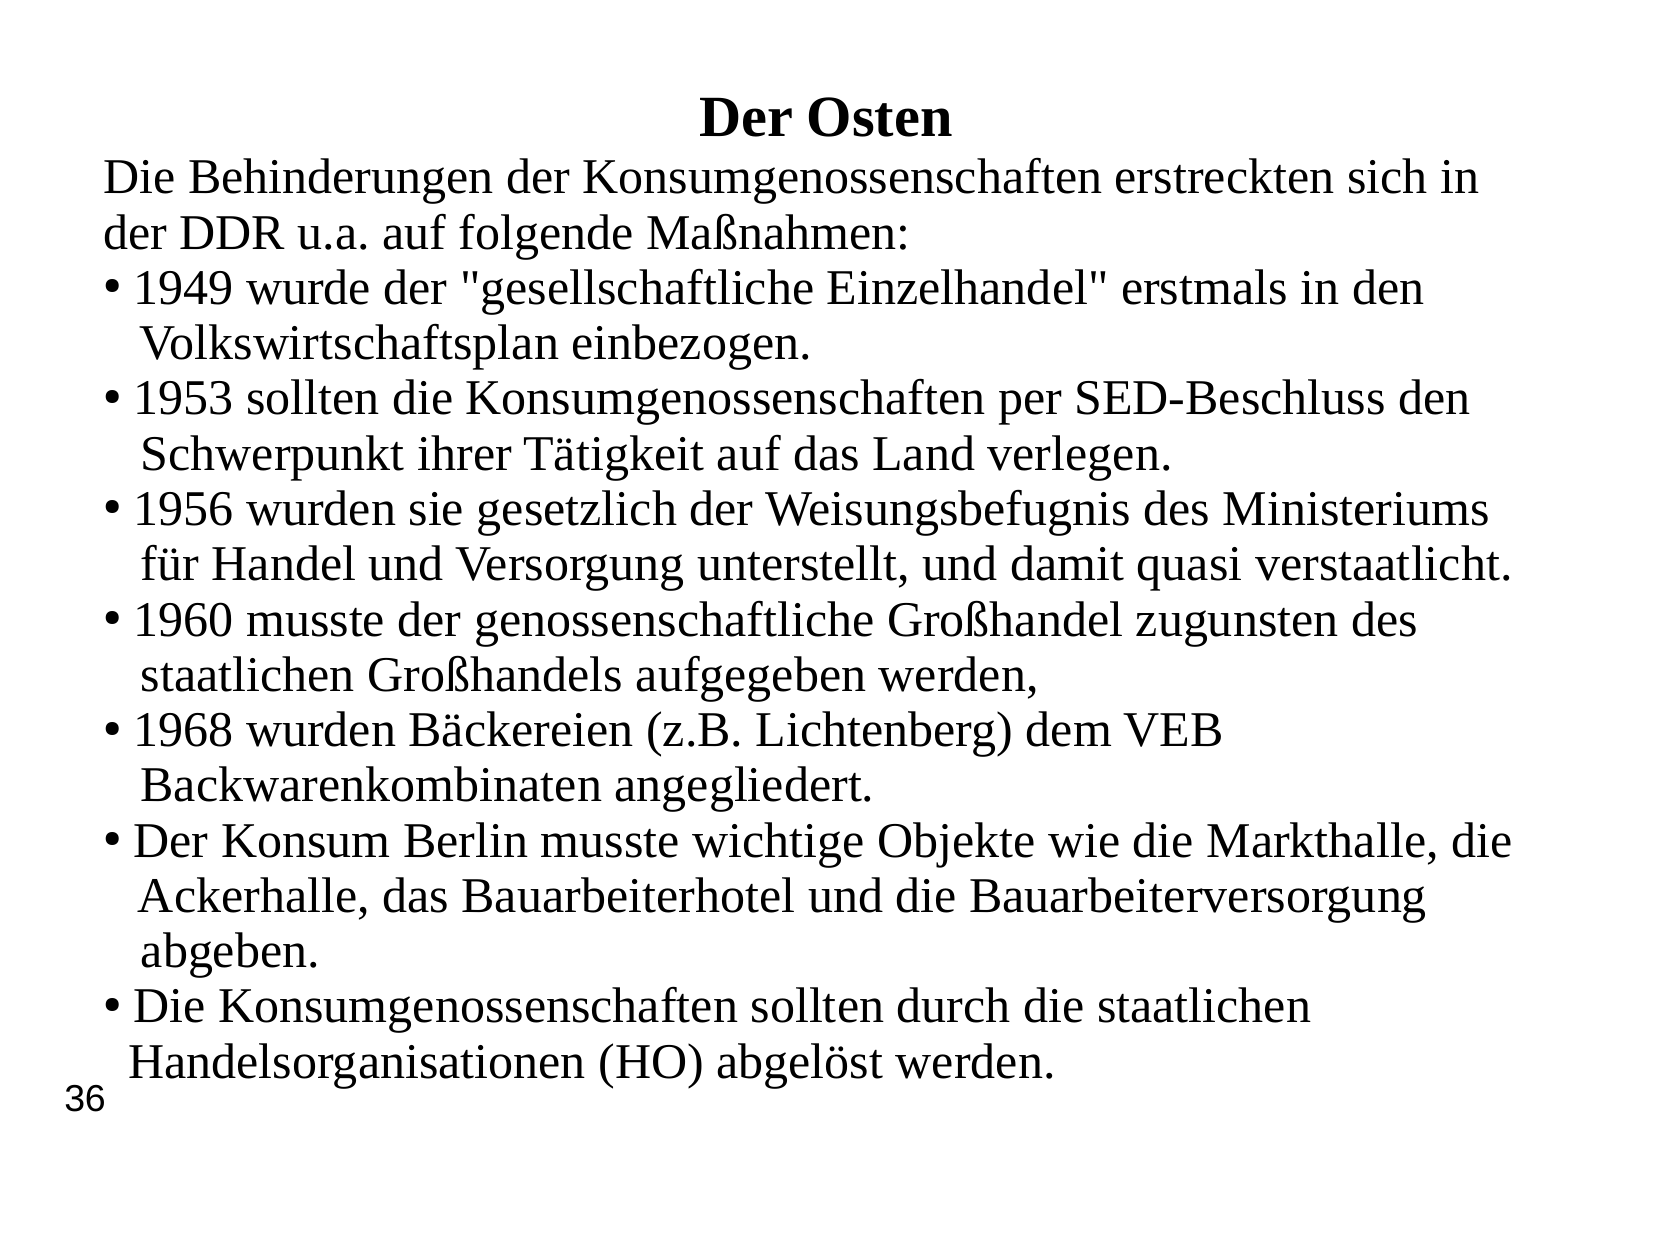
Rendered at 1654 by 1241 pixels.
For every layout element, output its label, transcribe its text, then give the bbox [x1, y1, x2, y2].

text_box Der Osten Die Behinderungen der Konsumgenossenschaften erstreckten sich in der DDR u.a. auf folgende Maßnahmen: 1949 wurde der "gesellschaftliche Einzelhandel" erstmals in den Volkswirtschaftsplan einbezogen. 1953 sollten die Konsumgenossenschaften per SED-Beschluss den Schwerpunkt ihrer Tätigkeit auf das Land verlegen. 1956 wurden sie gesetzlich der Weisungsbefugnis des Ministeriums für Handel und Versorgung unterstellt, und damit quasi verstaatlicht. 1960 musste der genossenschaftliche Großhandel zugunsten des staatlichen Großhandels aufgegeben werden, 1968 wurden Bäckereien (z.B. Lichtenberg) dem VEB Backwarenkombinaten angegliedert. Der Konsum Berlin musste wichtige Objekte wie die Markthalle, die Ackerhalle, das Bauarbeiterhotel und die Bauarbeiterversorgung abgeben. Die Konsumgenossenschaften sollten durch die staatlichen Handelsorganisationen (HO) abgelöst werden. [88, 77, 1565, 1097]
text_box <Nummer> [49, 1069, 267, 1140]
